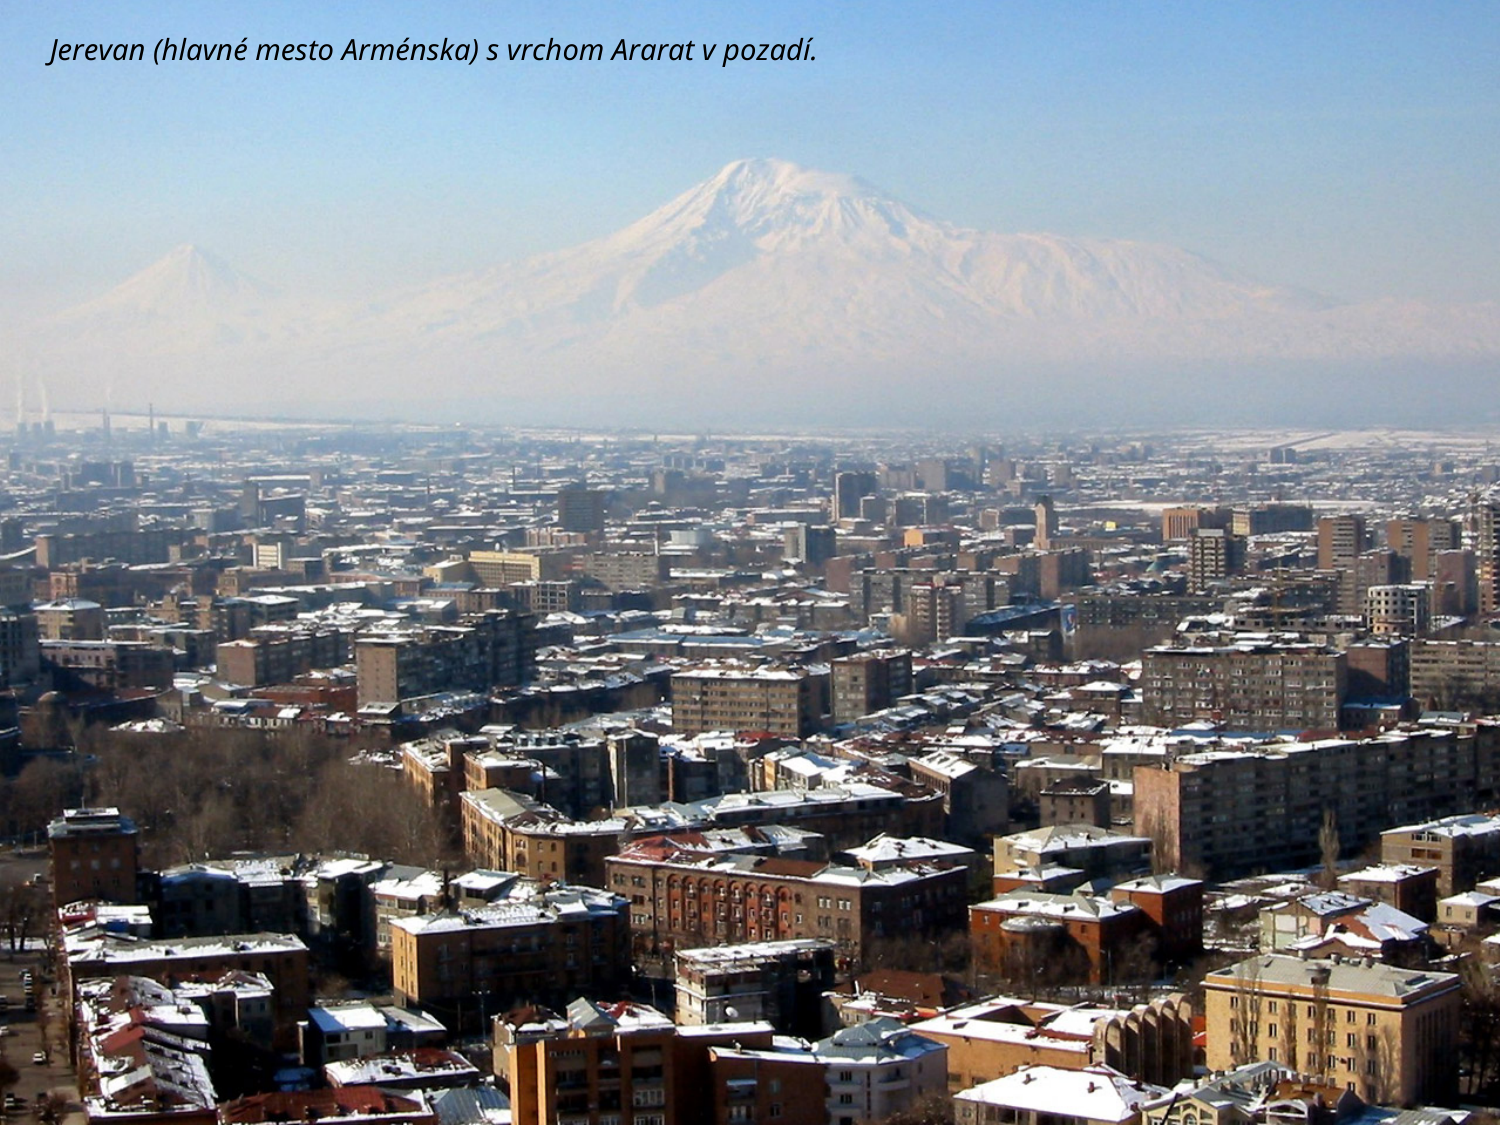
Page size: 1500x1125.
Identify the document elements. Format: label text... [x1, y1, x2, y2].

text_box Jerevan (hlavné mesto Arménska) s vrchom Ararat v pozadí. [35, 23, 1172, 74]
picture [0, 0, 1500, 1125]
